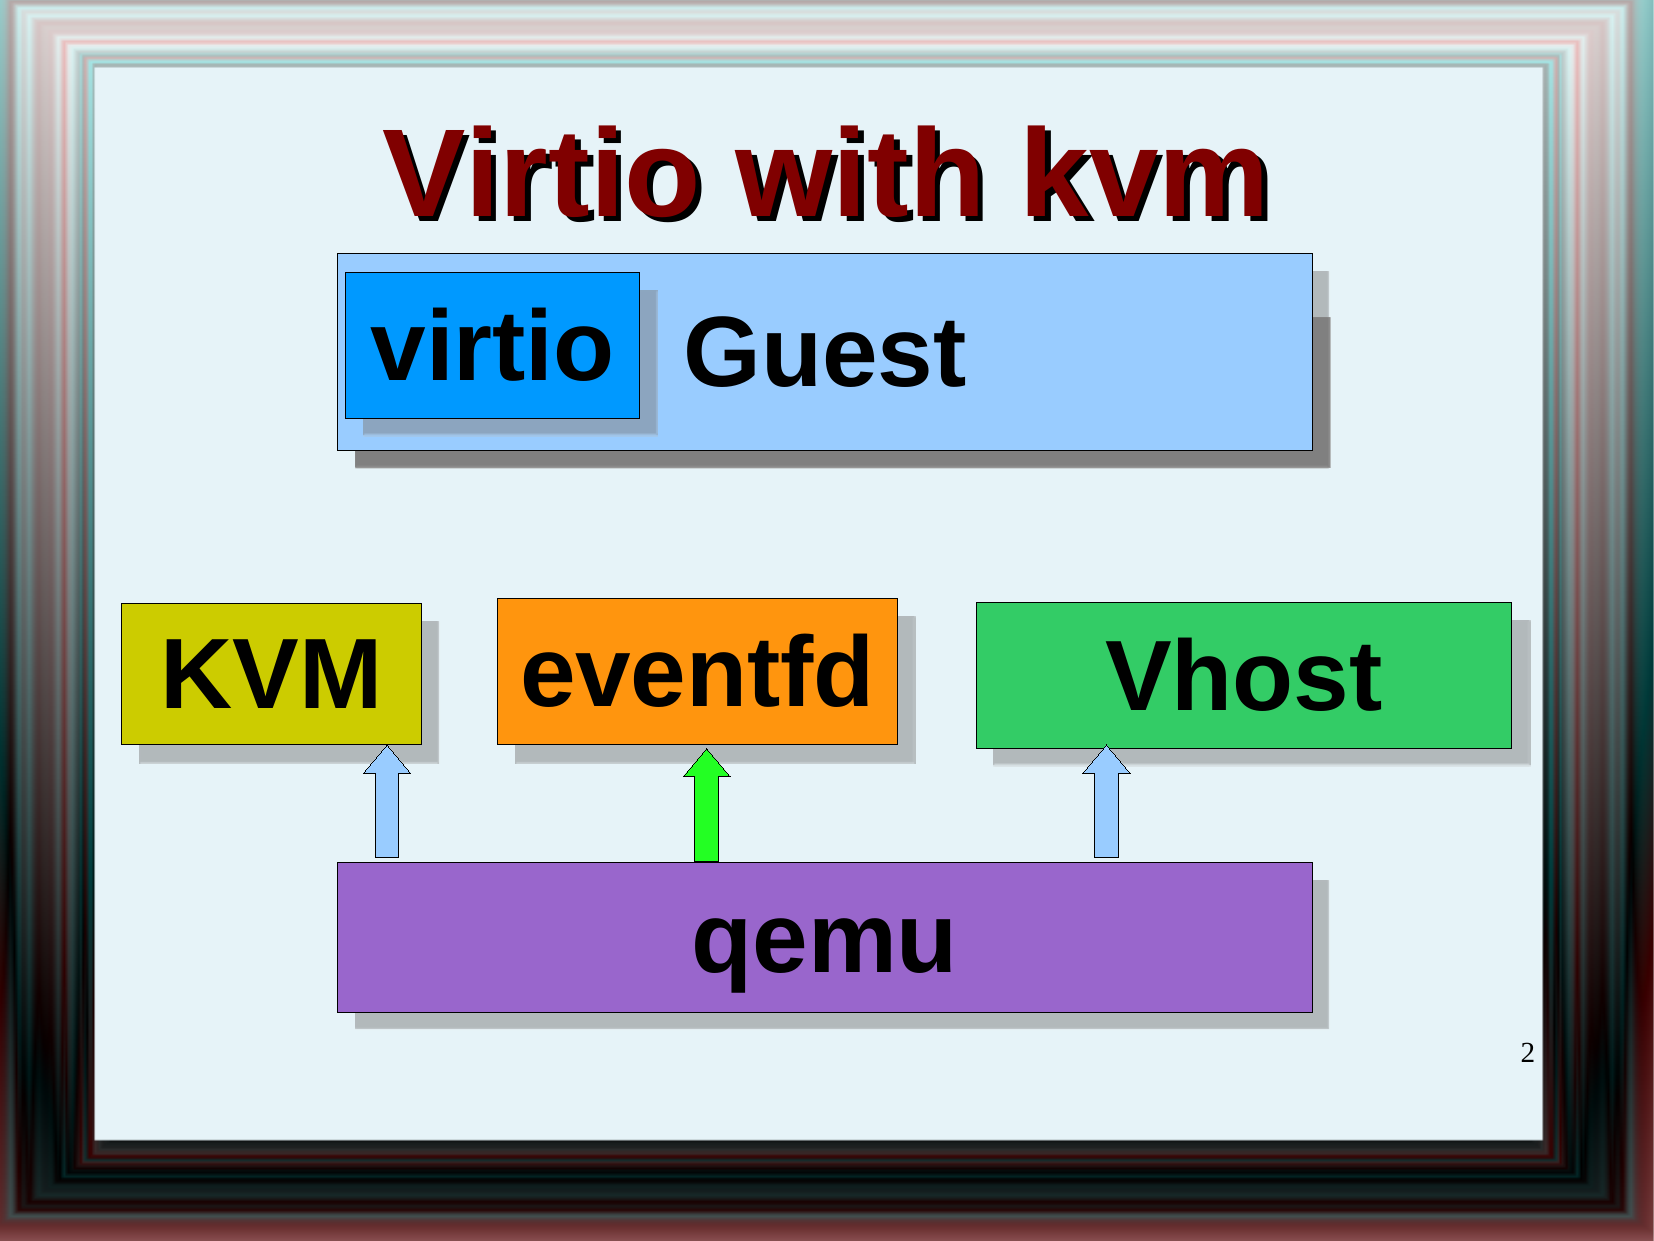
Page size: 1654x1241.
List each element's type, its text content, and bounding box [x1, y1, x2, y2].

text_box KVM [121, 603, 422, 745]
picture [0, 0, 1654, 1241]
text_box [683, 748, 731, 862]
text_box Guest [337, 253, 1313, 451]
text_box [363, 744, 411, 858]
title Virtio with kvm [118, 88, 1536, 257]
text_box Vhost [976, 602, 1512, 749]
text_box virtio [345, 272, 640, 419]
text_box qemu [337, 862, 1313, 1013]
text_box [1082, 744, 1131, 858]
text_box eventfd [497, 598, 898, 745]
